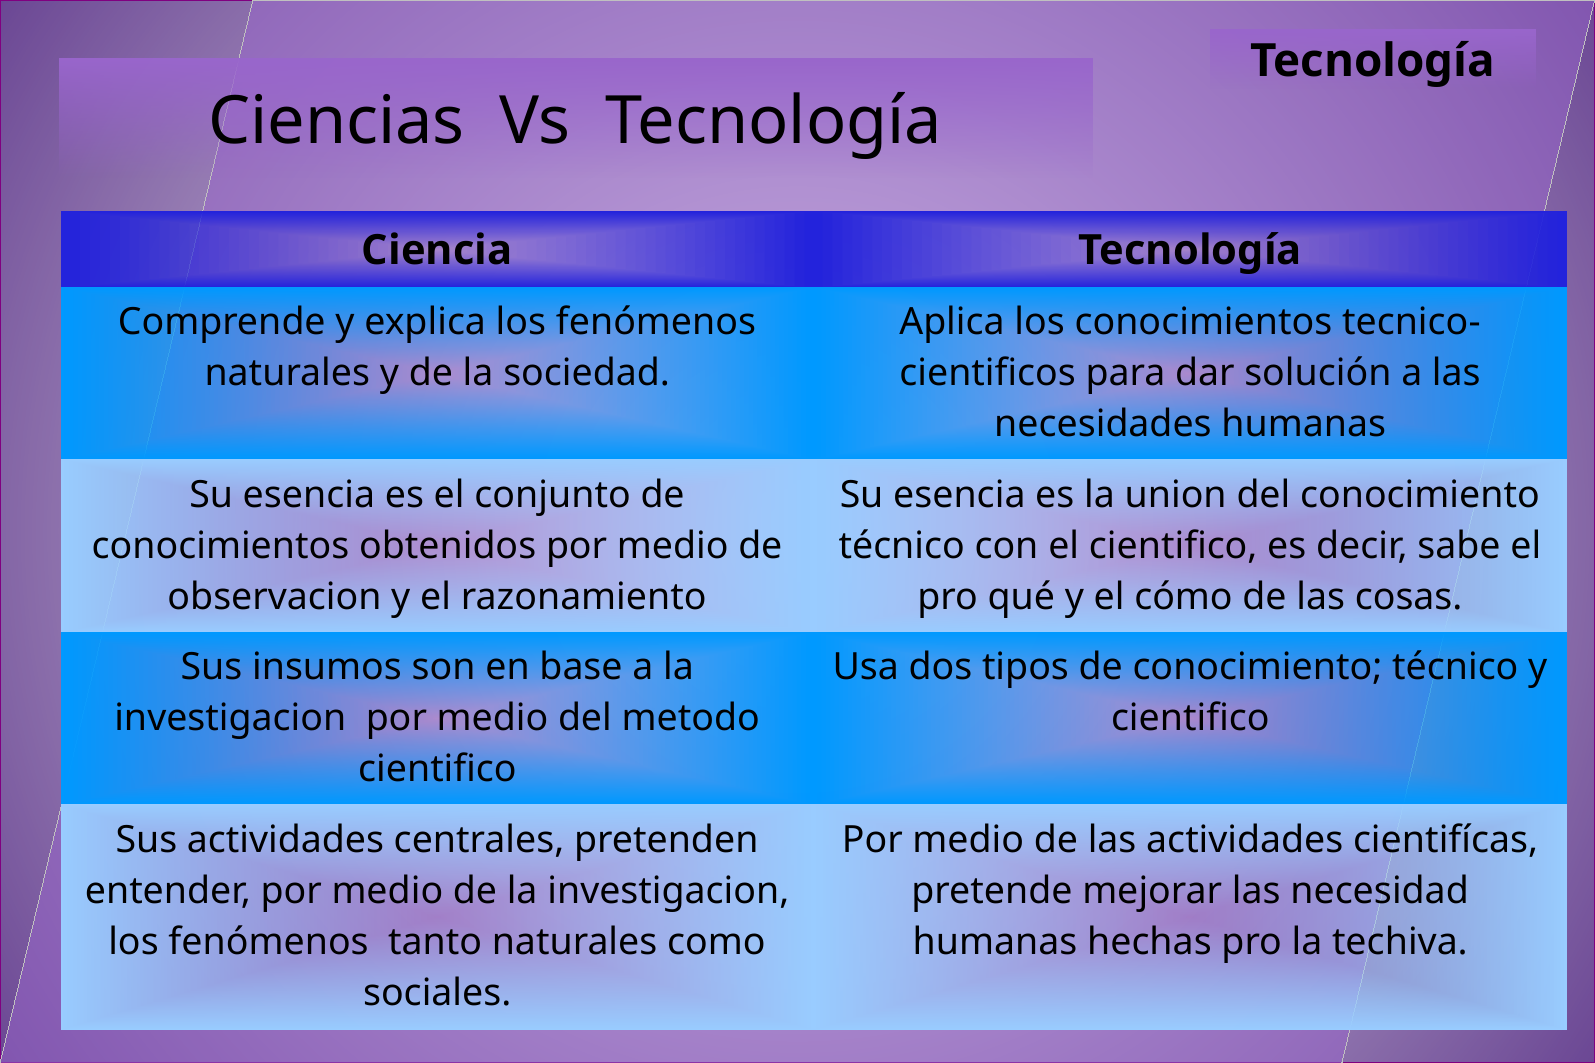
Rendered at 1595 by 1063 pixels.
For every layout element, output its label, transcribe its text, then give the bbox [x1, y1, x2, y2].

table_cell Por medio de las actividades cientifícas, pretende mejorar las necesidad humanas hechas pro la techiva. [814, 805, 1567, 1029]
table_cell Su esencia es el conjunto de conocimientos obtenidos por medio de observacion y el razonamiento [61, 460, 814, 632]
table_header Tecnología [814, 212, 1567, 287]
table_header Ciencia [61, 212, 814, 287]
text_box Ciencias Vs Tecnología [59, 58, 1093, 178]
text_box Tecnología [1210, 29, 1536, 89]
table_cell Sus actividades centrales, pretenden entender, por medio de la investigacion, los fenómenos tanto naturales como sociales. [61, 805, 814, 1029]
table_cell Sus insumos son en base a la investigacion por medio del metodo cientifico [61, 632, 814, 805]
table_cell Comprende y explica los fenómenos naturales y de la sociedad. [61, 287, 814, 460]
table_cell Aplica los conocimientos tecnico-cientificos para dar solución a las necesidades humanas [814, 287, 1567, 460]
table_cell Usa dos tipos de conocimiento; técnico y cientifico [814, 632, 1567, 805]
table_cell Su esencia es la union del conocimiento técnico con el cientifico, es decir, sabe el pro qué y el cómo de las cosas. [814, 460, 1567, 632]
